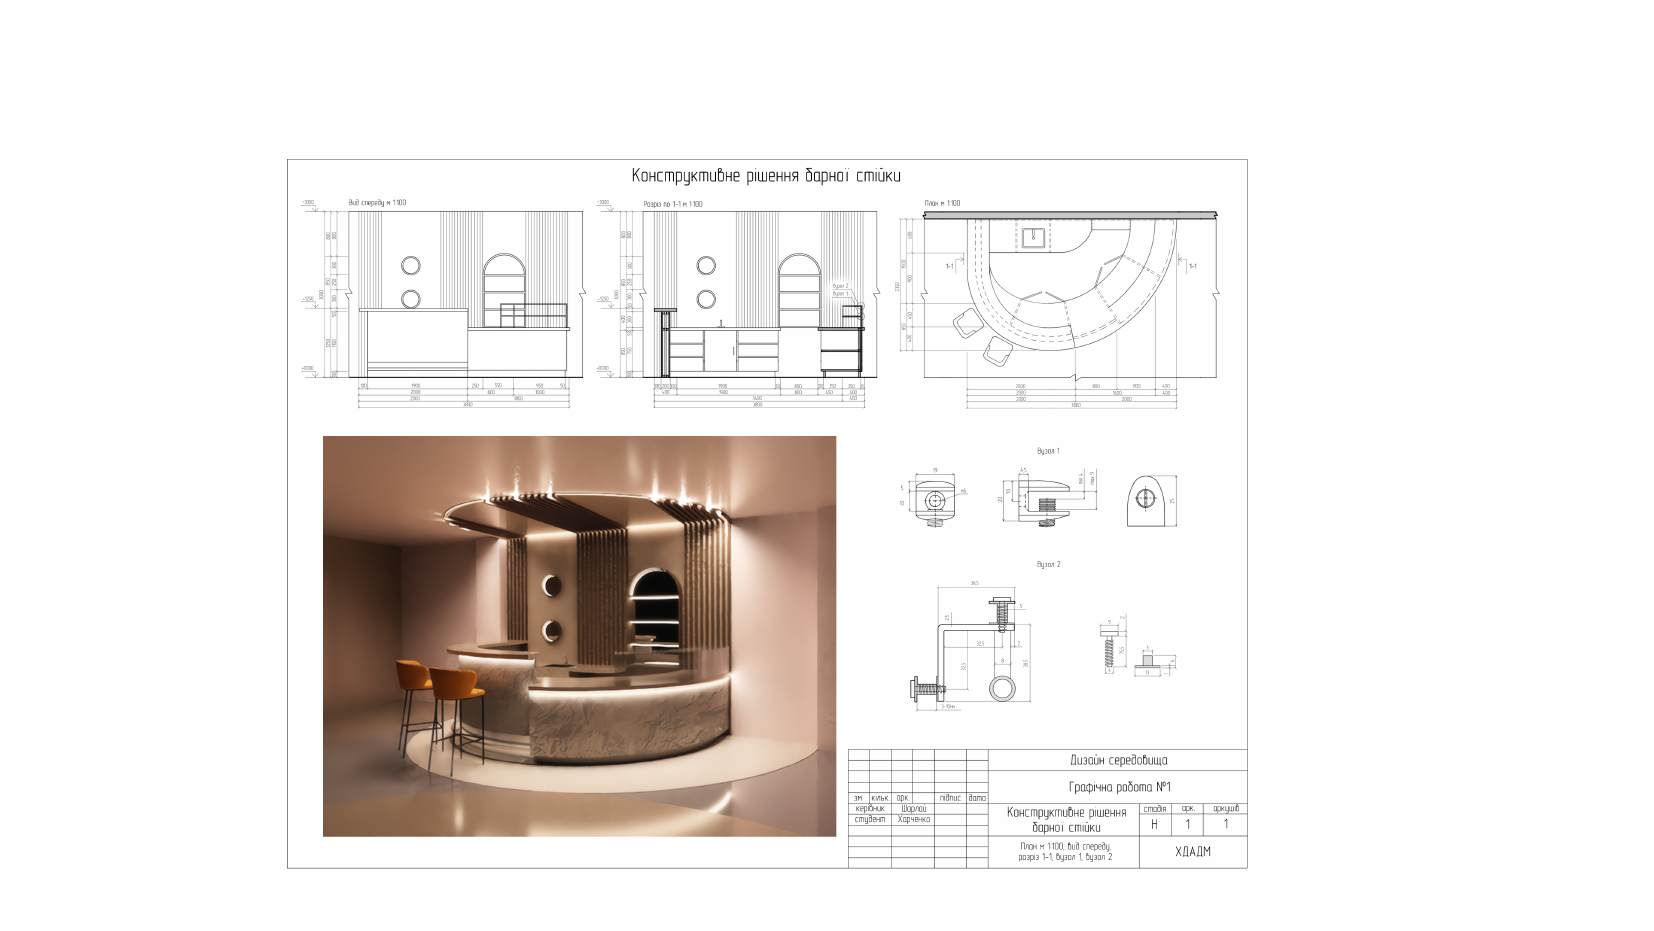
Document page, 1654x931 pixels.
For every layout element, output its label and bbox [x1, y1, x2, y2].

picture [212, 141, 1266, 886]
